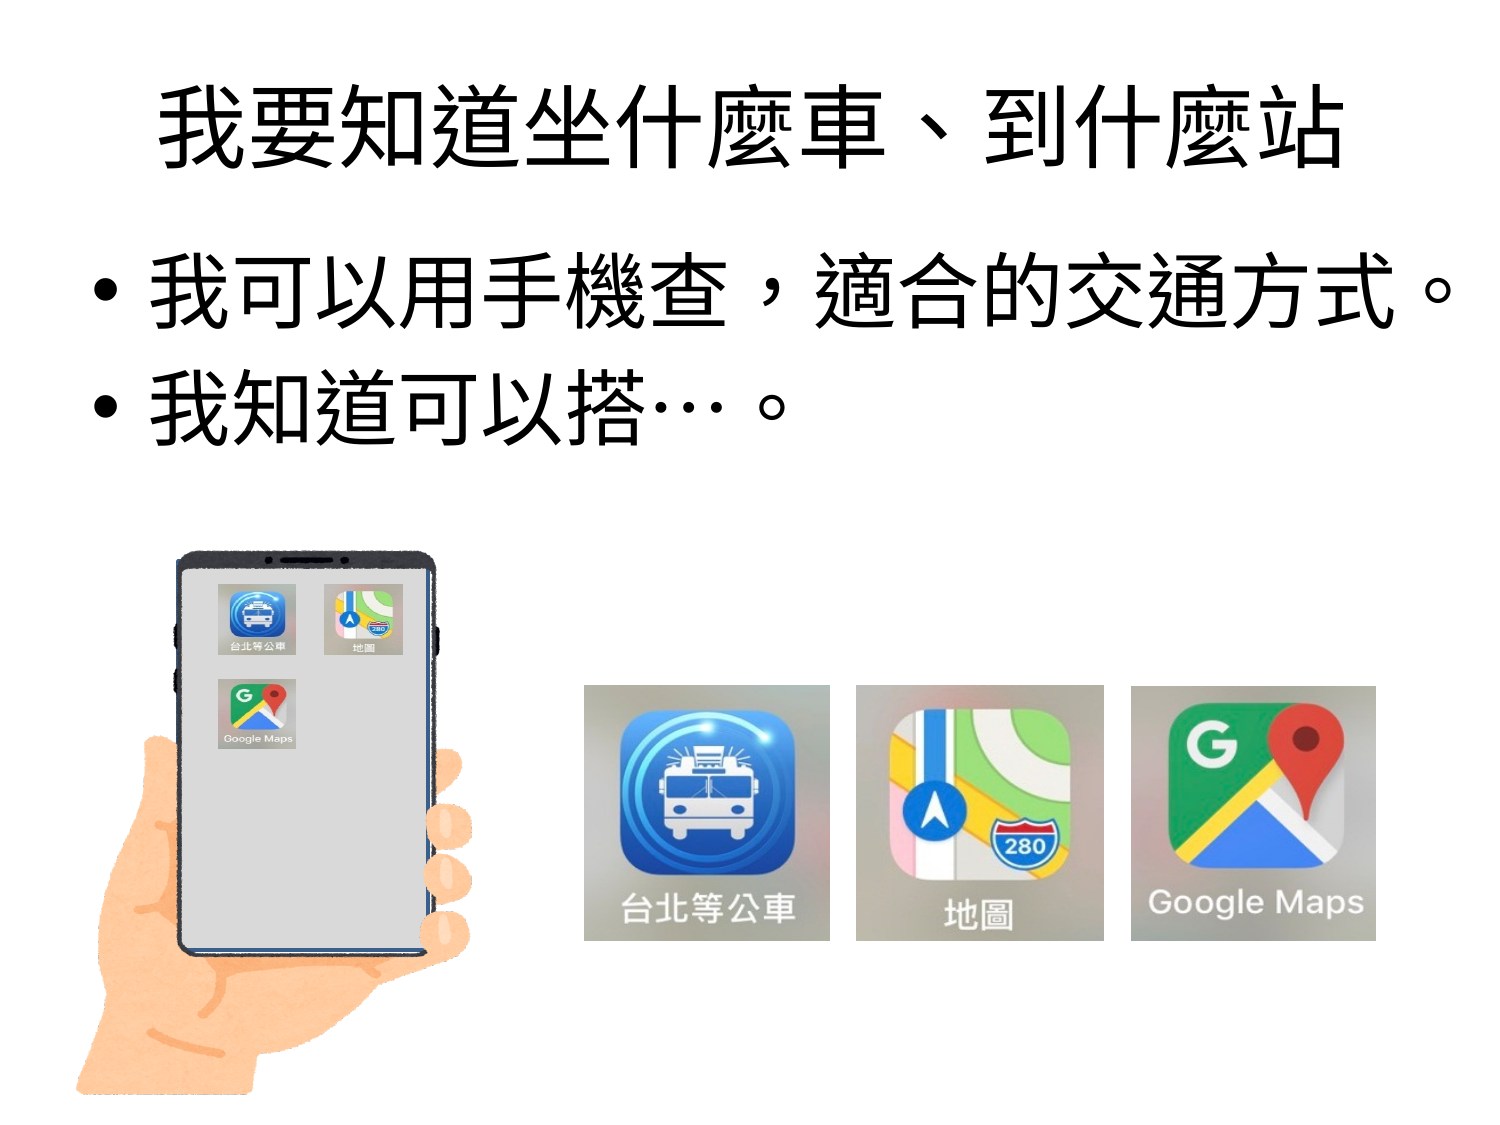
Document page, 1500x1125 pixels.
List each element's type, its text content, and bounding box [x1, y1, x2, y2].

picture [53, 543, 491, 1106]
list 我可以用手機查，適合的交通方式。 我知道可以搭…。 [76, 231, 1427, 1008]
title 我要知道坐什麼車、到什麼站 [76, 30, 1427, 219]
picture [584, 685, 830, 941]
picture [856, 685, 1104, 941]
picture [1131, 686, 1376, 941]
